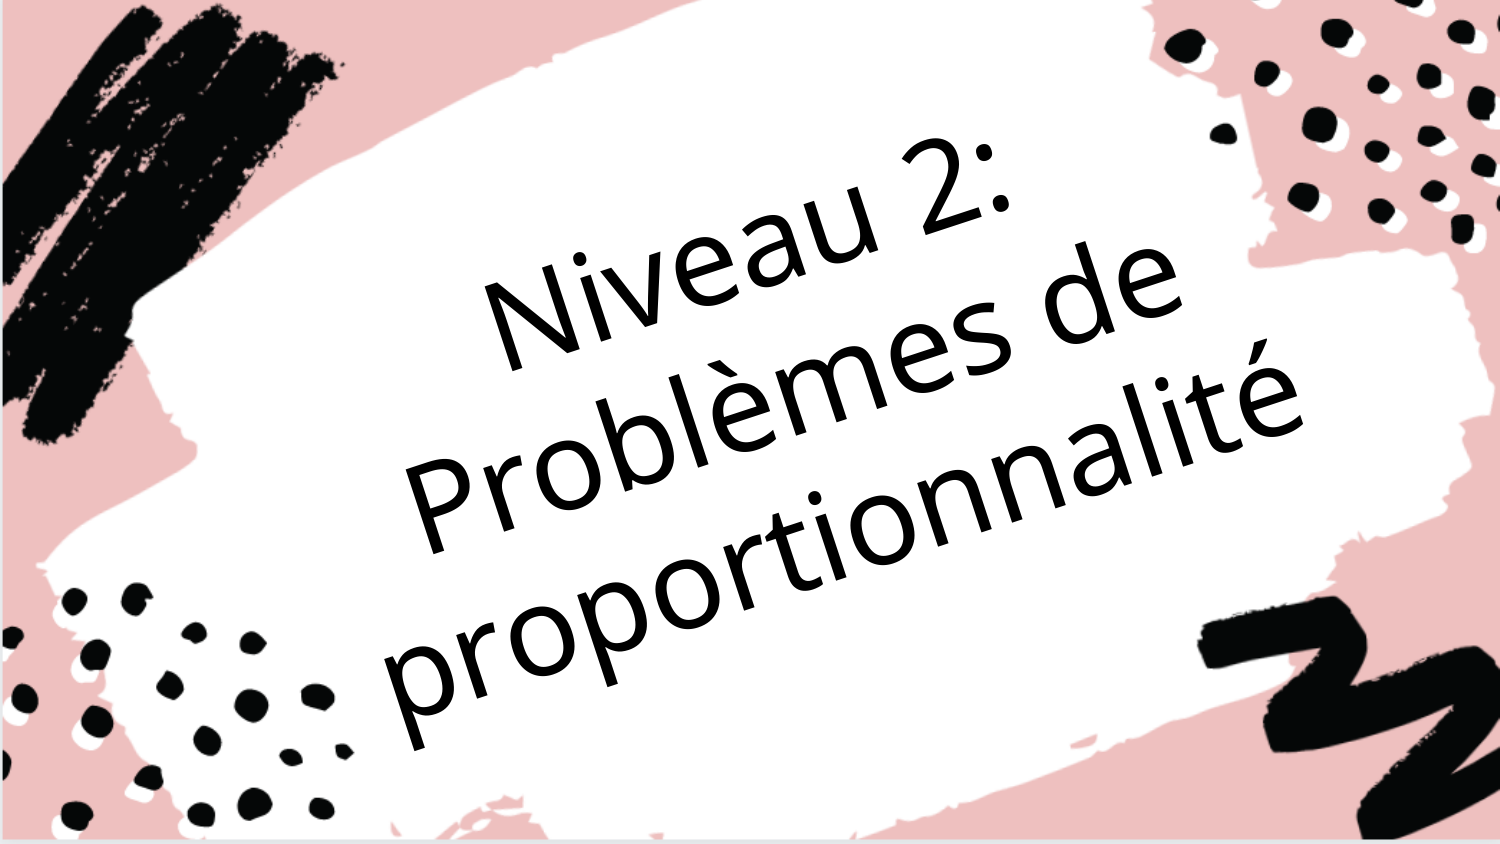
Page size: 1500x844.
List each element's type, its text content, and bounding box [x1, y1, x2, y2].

text_box Niveau 2: Problèmes de proportionnalité [175, 0, 1410, 796]
picture [0, 0, 1500, 844]
